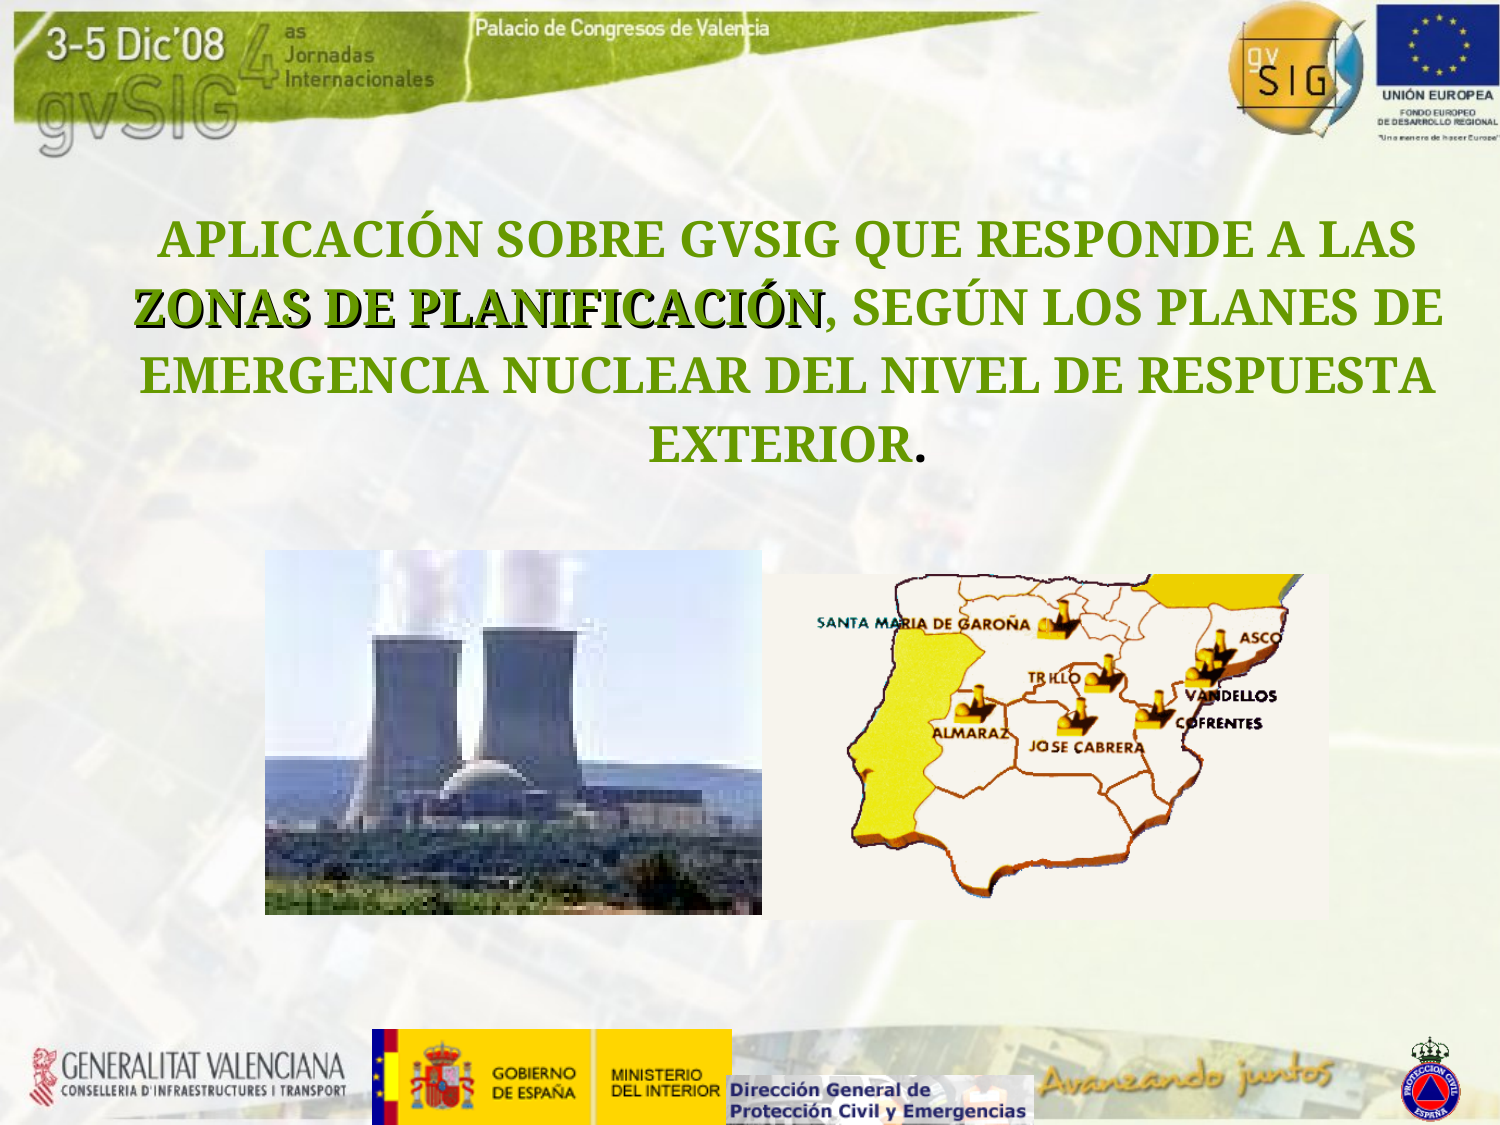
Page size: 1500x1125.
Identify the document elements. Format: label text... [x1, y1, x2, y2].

text_box APLICACIÓN SOBRE GVSIG QUE RESPONDE A LAS ZONAS DE PLANIFICACIÓN, SEGÚN LOS PLANES DE EMERGENCIA NUCLEAR DEL NIVEL DE RESPUESTA EXTERIOR. [76, 196, 1500, 485]
picture [0, 0, 1500, 1125]
